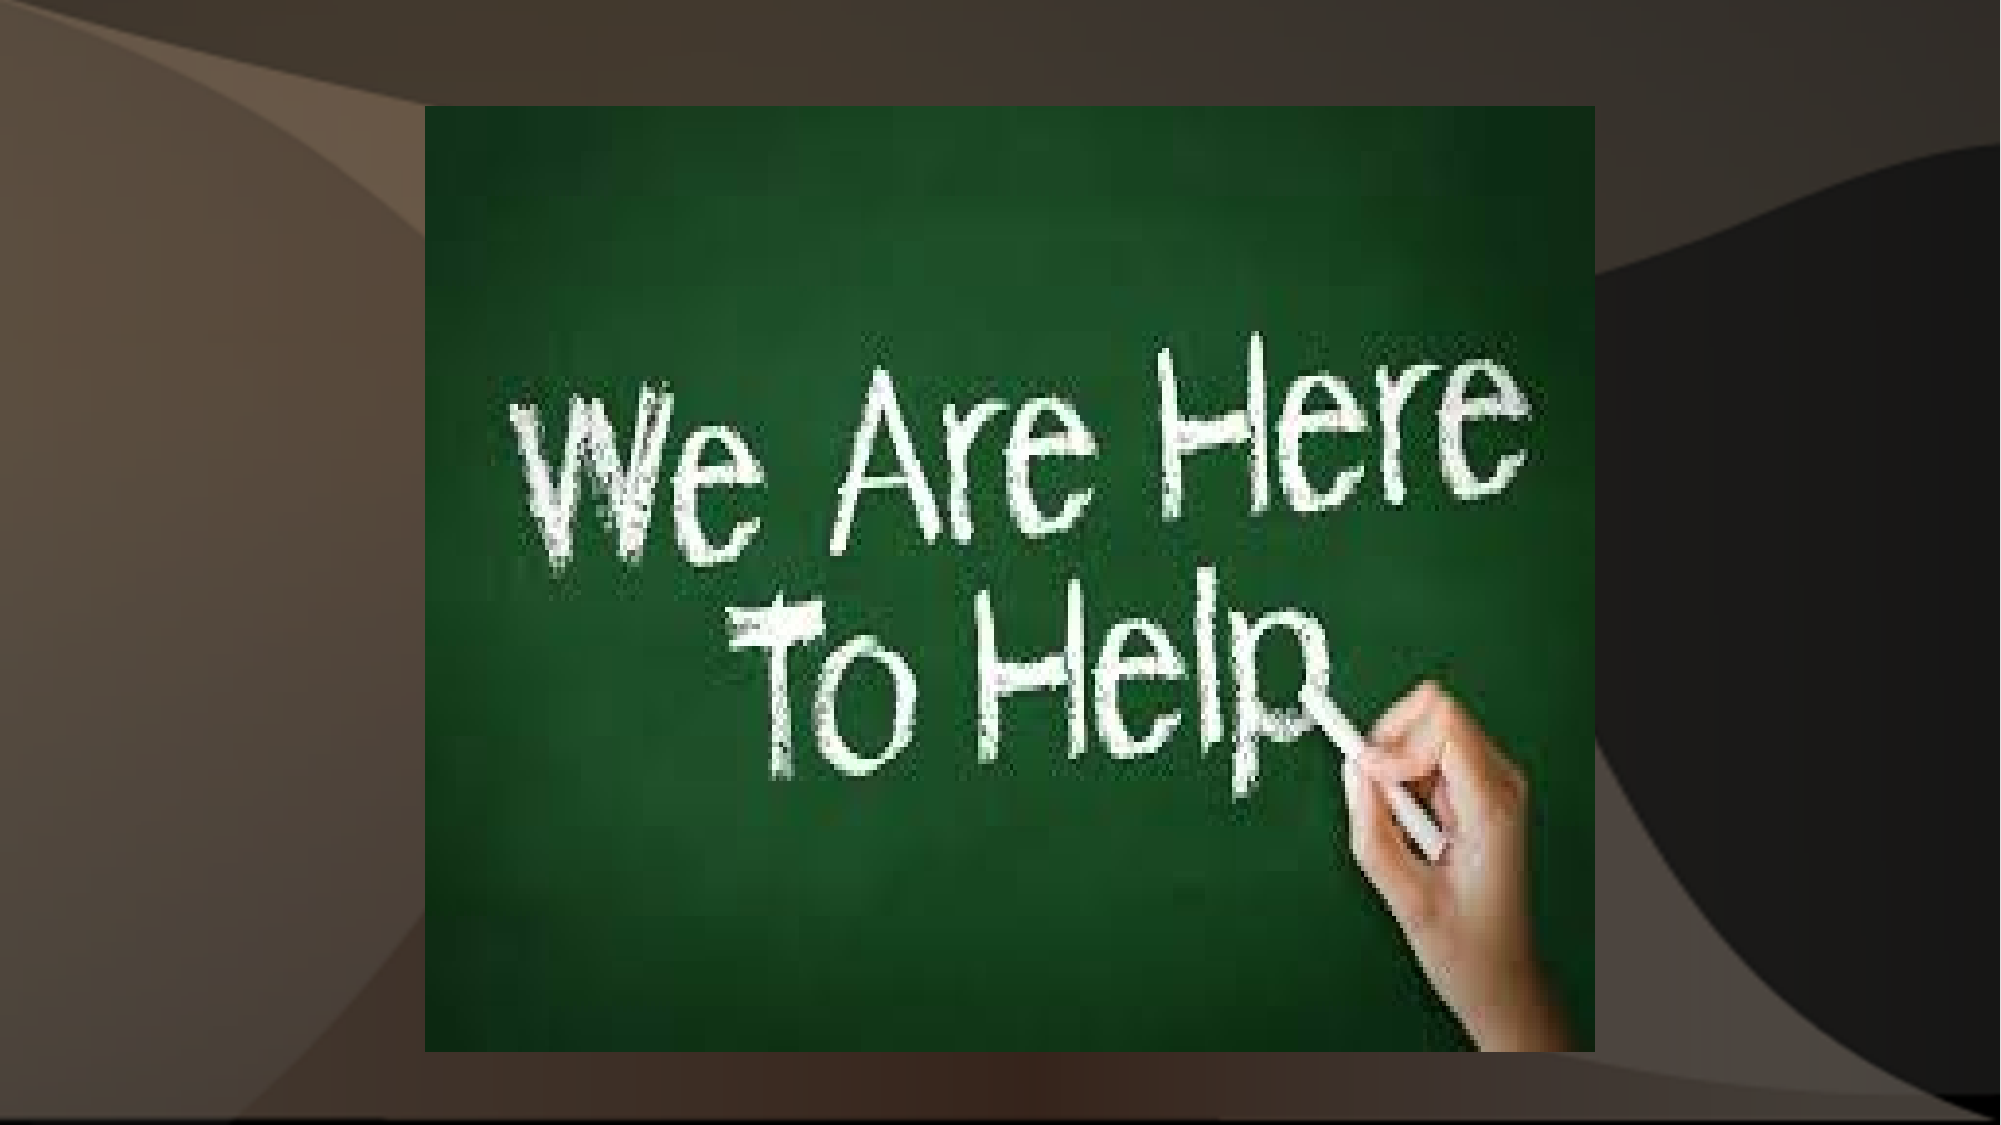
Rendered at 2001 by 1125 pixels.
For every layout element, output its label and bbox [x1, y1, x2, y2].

picture [425, 106, 1595, 1052]
